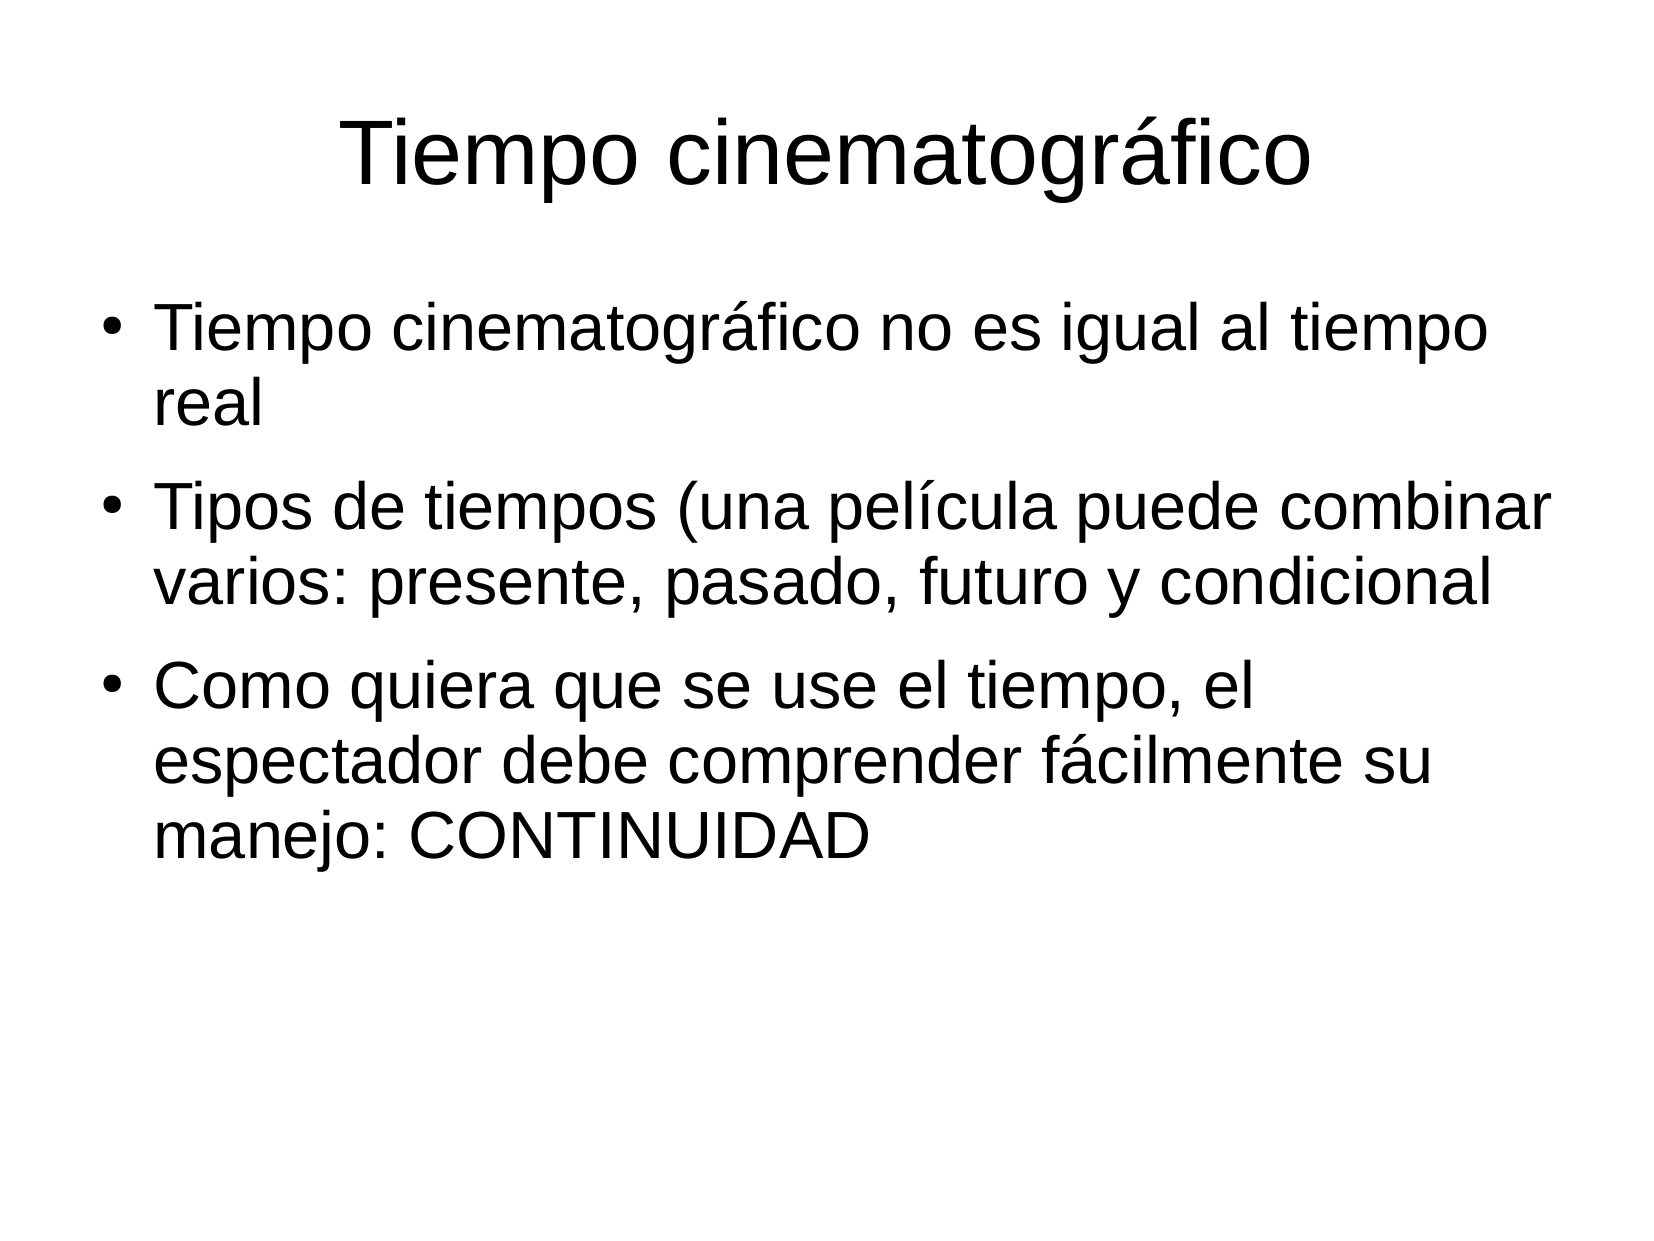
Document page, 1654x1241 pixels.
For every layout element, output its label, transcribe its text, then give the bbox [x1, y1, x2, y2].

title Tiempo cinematográfico [82, 49, 1571, 257]
list Tiempo cinematográfico no es igual al tiempo real Tipos de tiempos (una película puede combinar varios: presente, pasado, futuro y condicional Como quiera que se use el tiempo, el espectador debe comprender fácilmente su manejo: CONTINUIDAD [82, 290, 1571, 1010]
